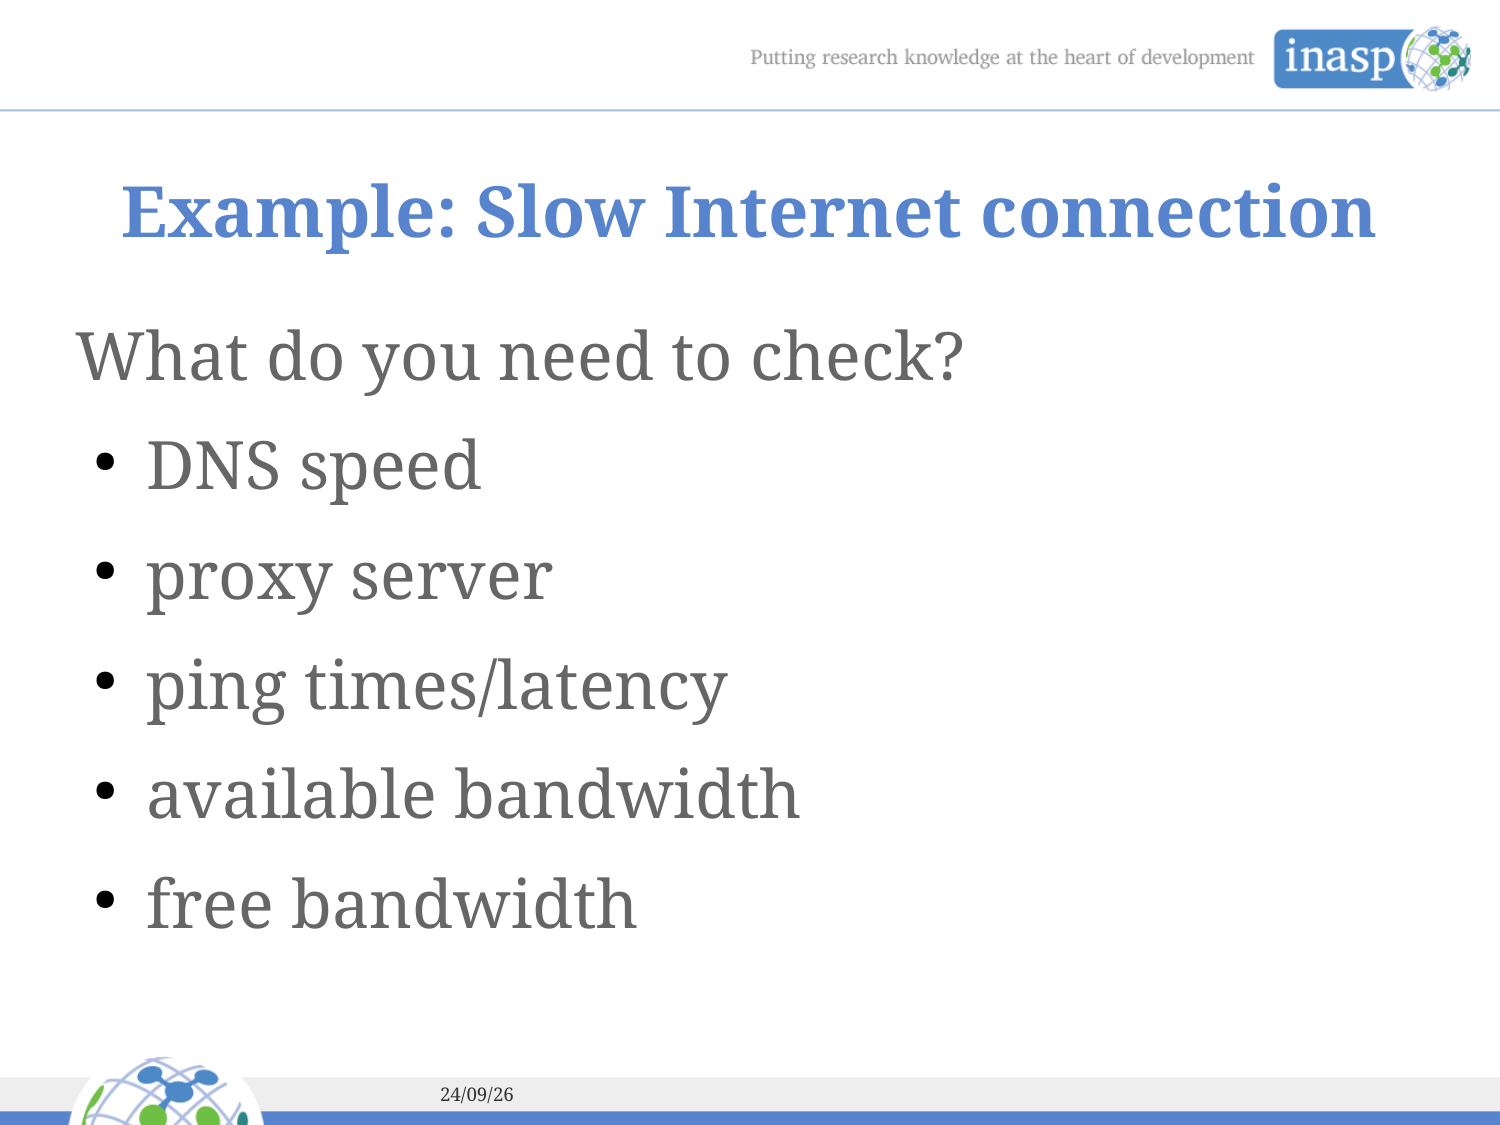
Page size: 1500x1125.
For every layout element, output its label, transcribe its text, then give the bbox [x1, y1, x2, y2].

title Example: Slow Internet connection [75, 129, 1426, 313]
list What do you need to check? DNS speed proxy server ping times/latency available bandwidth free bandwidth [75, 313, 1426, 967]
picture [0, 0, 1500, 1125]
